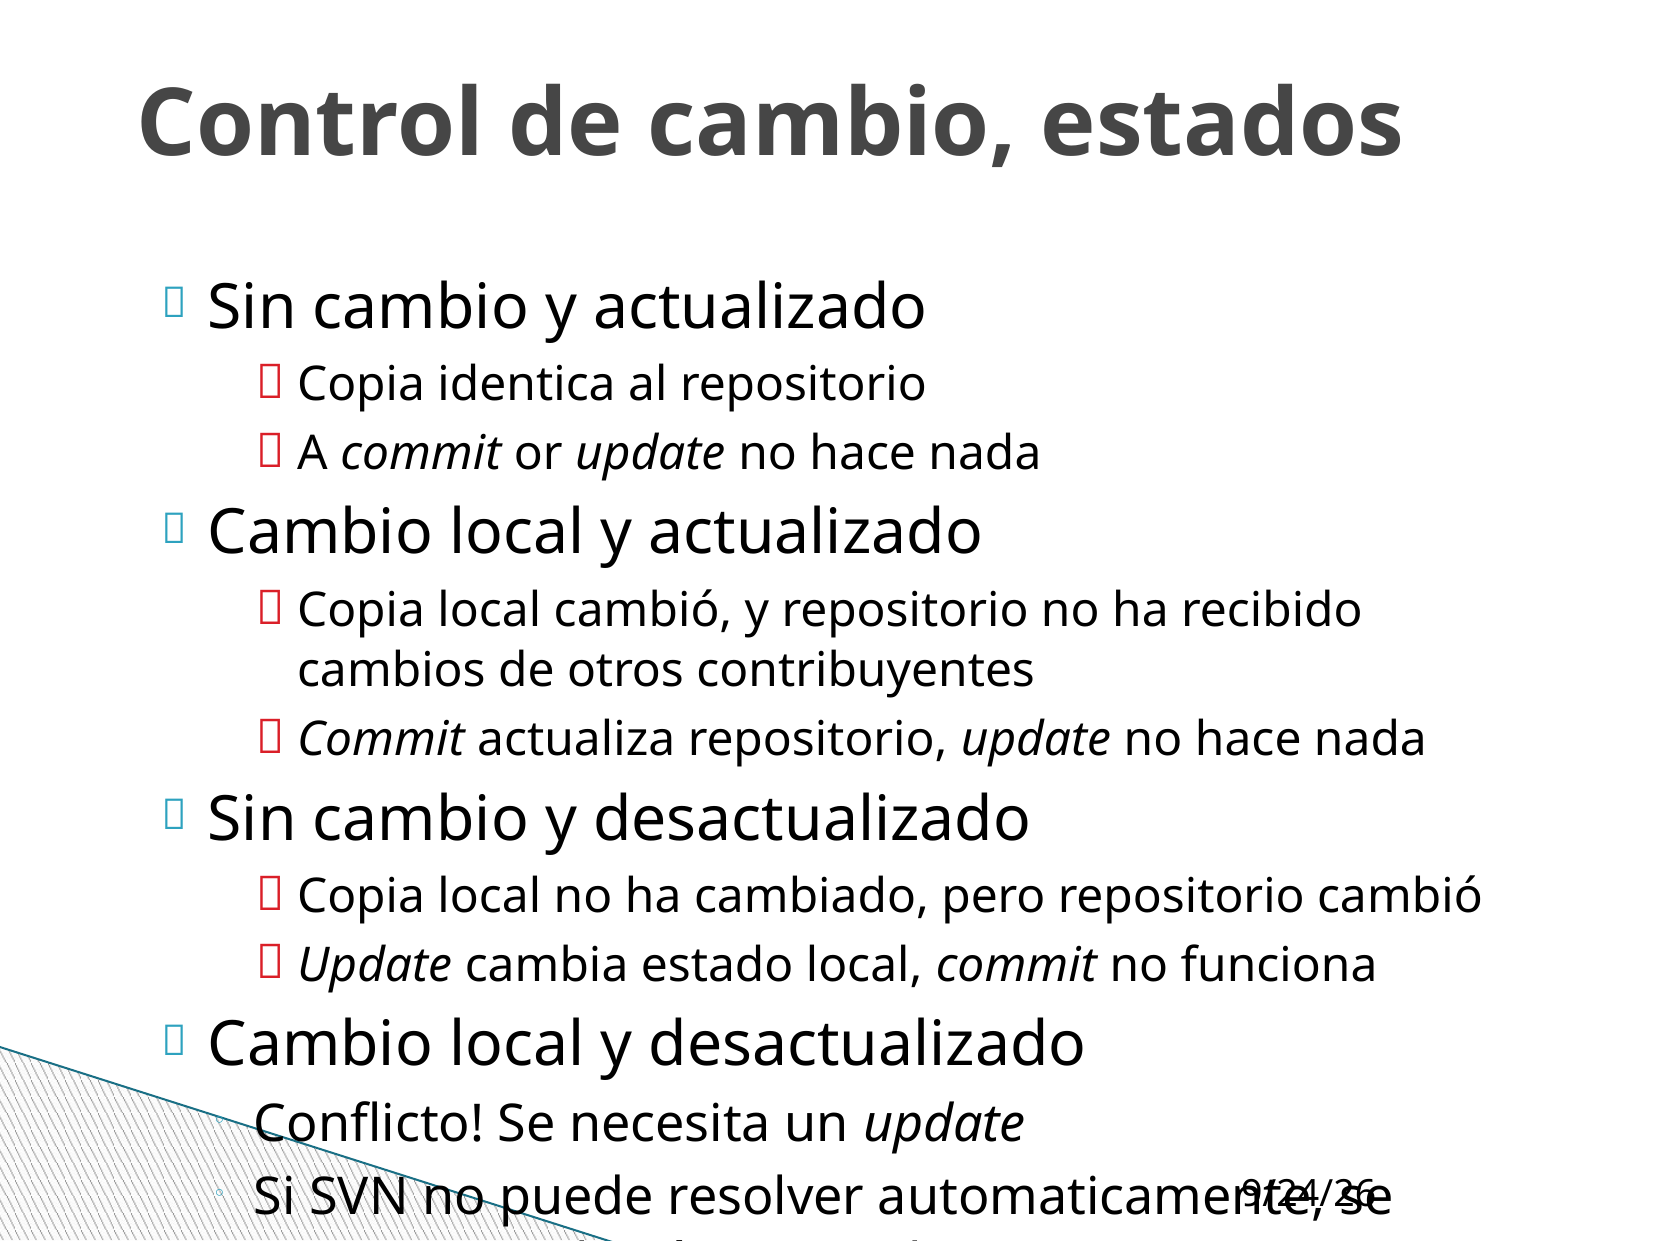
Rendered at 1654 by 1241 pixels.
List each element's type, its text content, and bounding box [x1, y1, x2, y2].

title Control de cambio, estados [121, 2, 1534, 237]
picture [462, 1196, 478, 1211]
list Sin cambio y actualizado Copia identica al repositorio A commit or update no hace nada Cambio local y actualizado Copia local cambió, y repositorio no ha recibido cambios de otros contribuyentes Commit actualiza repositorio, update no hace nada Sin cambio y desactualizado Copia local no ha cambiado, pero repositorio cambió Update cambia estado local, commit no funciona Cambio local y desactualizado Conflicto! Se necesita un update Si SVN no puede resolver automaticamente, se necesita resolución manual [126, 257, 1566, 1145]
picture [0, 1049, 602, 1241]
